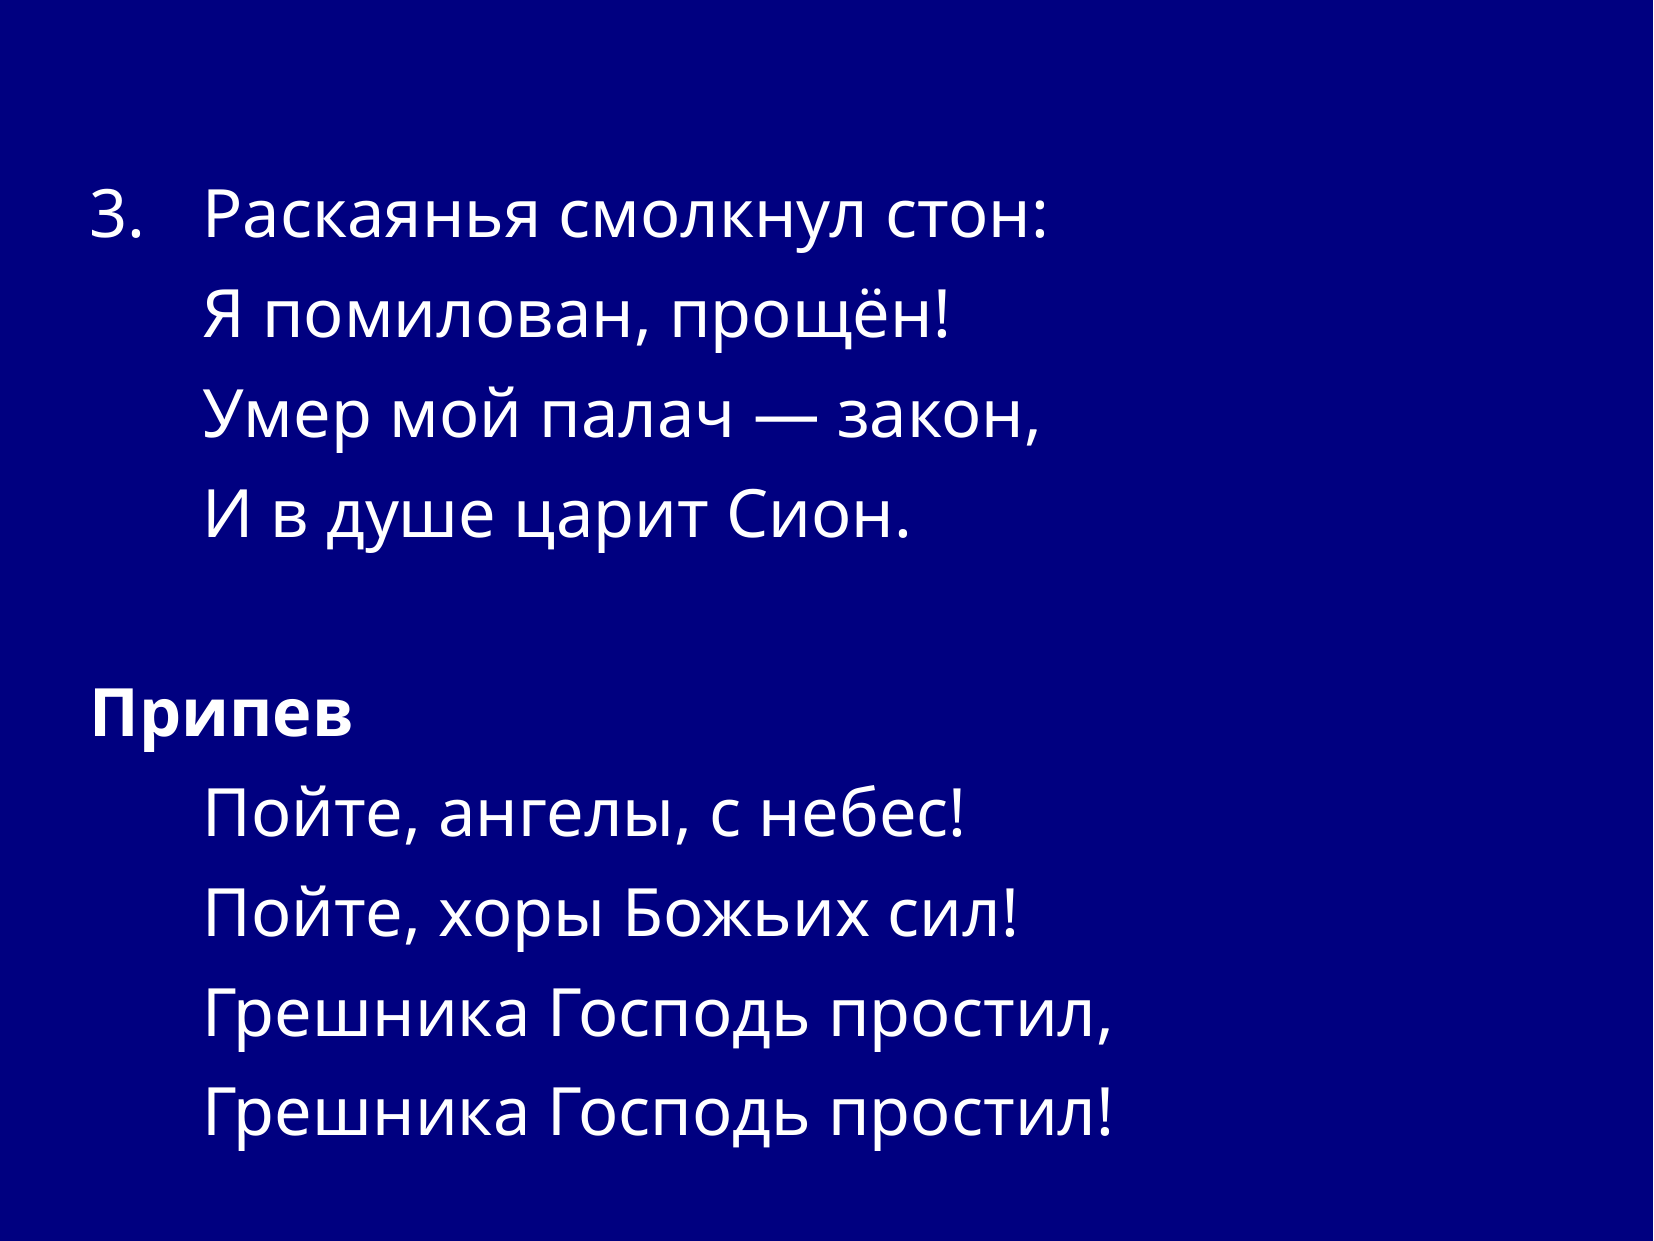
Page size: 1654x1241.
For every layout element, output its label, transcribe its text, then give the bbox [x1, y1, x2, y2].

text_box 3. Раскаянья смолкнул стон: Я помилован, прощён! Умер мой палач — закон, И в душе царит Сион. Припев Пойте, ангелы, с небес! Пойте, хоры Божьих сил! Грешника Господь простил, Грешника Господь простил! [75, 150, 1576, 1163]
